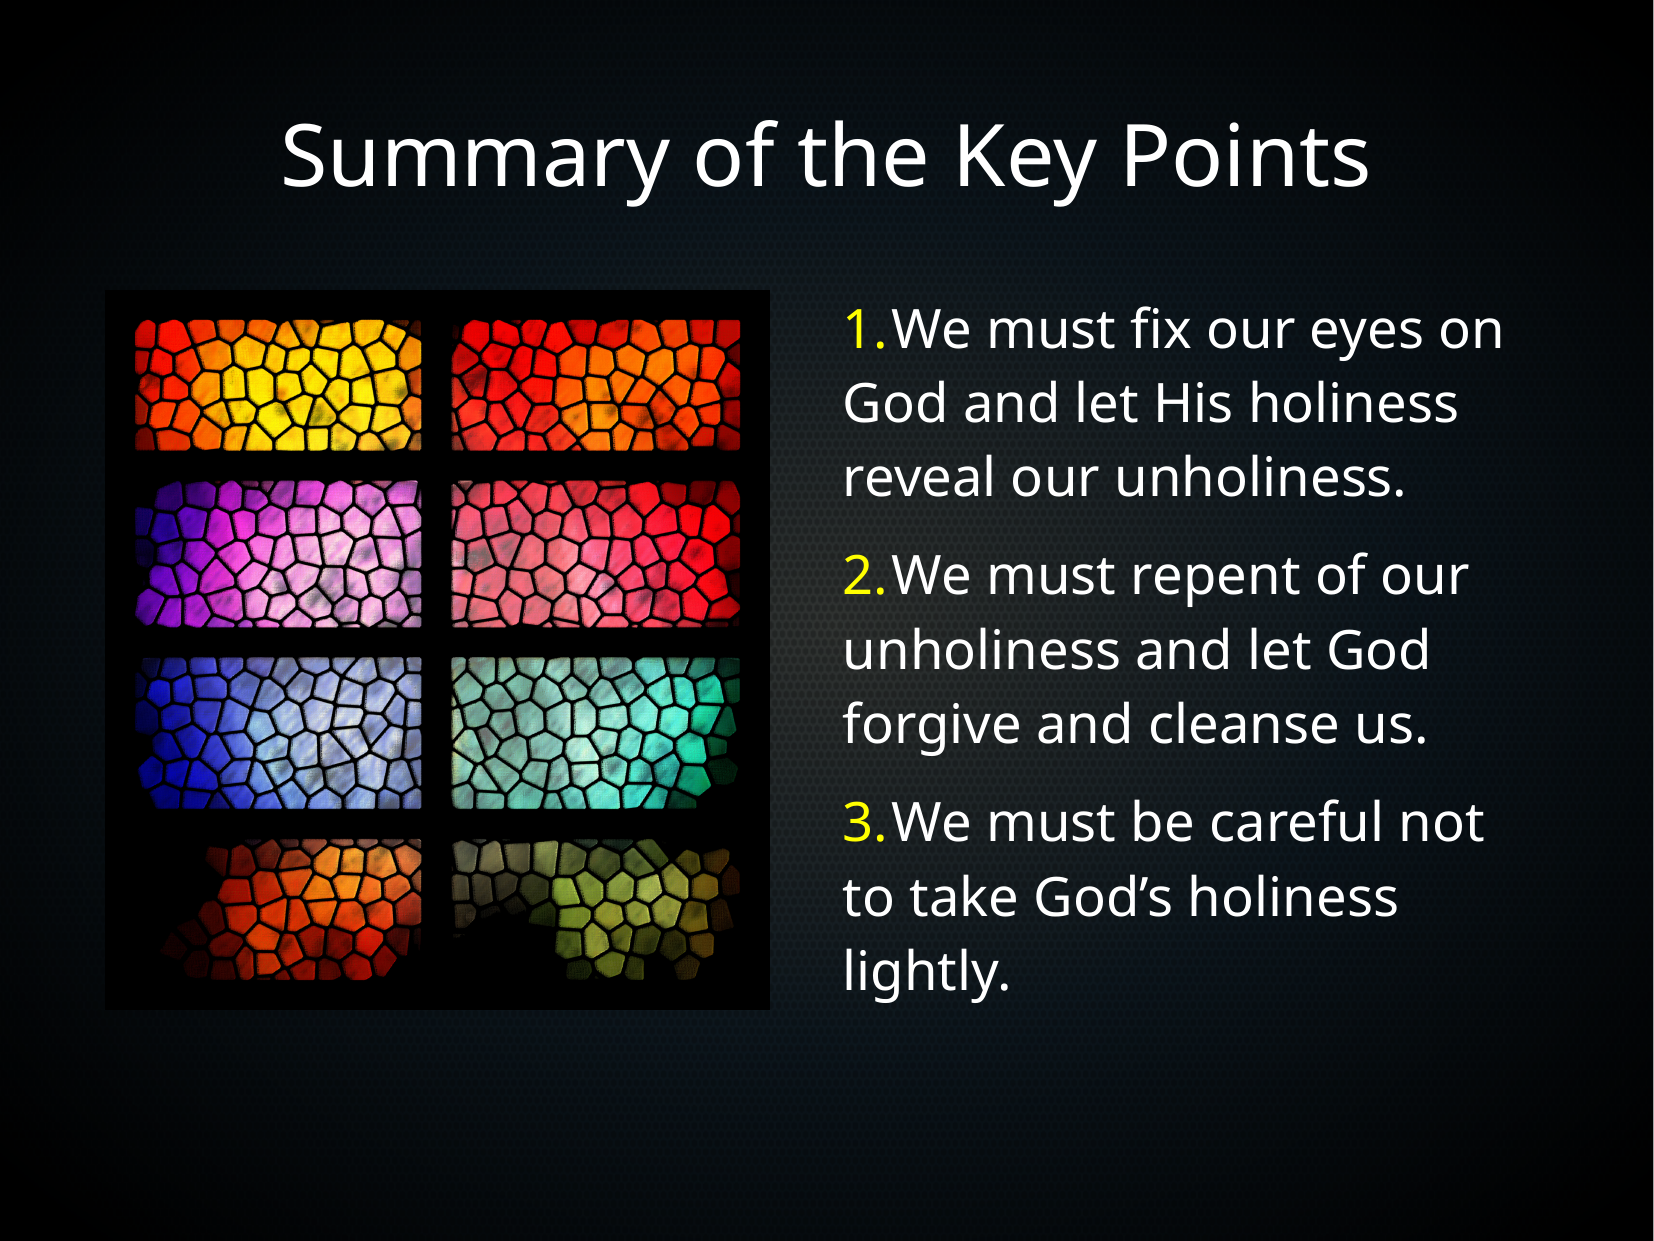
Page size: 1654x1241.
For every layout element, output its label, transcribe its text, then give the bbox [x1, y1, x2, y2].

title Summary of the Key Points [82, 49, 1571, 257]
picture [0, 0, 1654, 1241]
list We must fix our eyes on God and let His holiness reveal our unholiness. We must repent of our unholiness and let God forgive and cleanse us. We must be careful not to take God’s holiness lightly. [828, 290, 1539, 1010]
